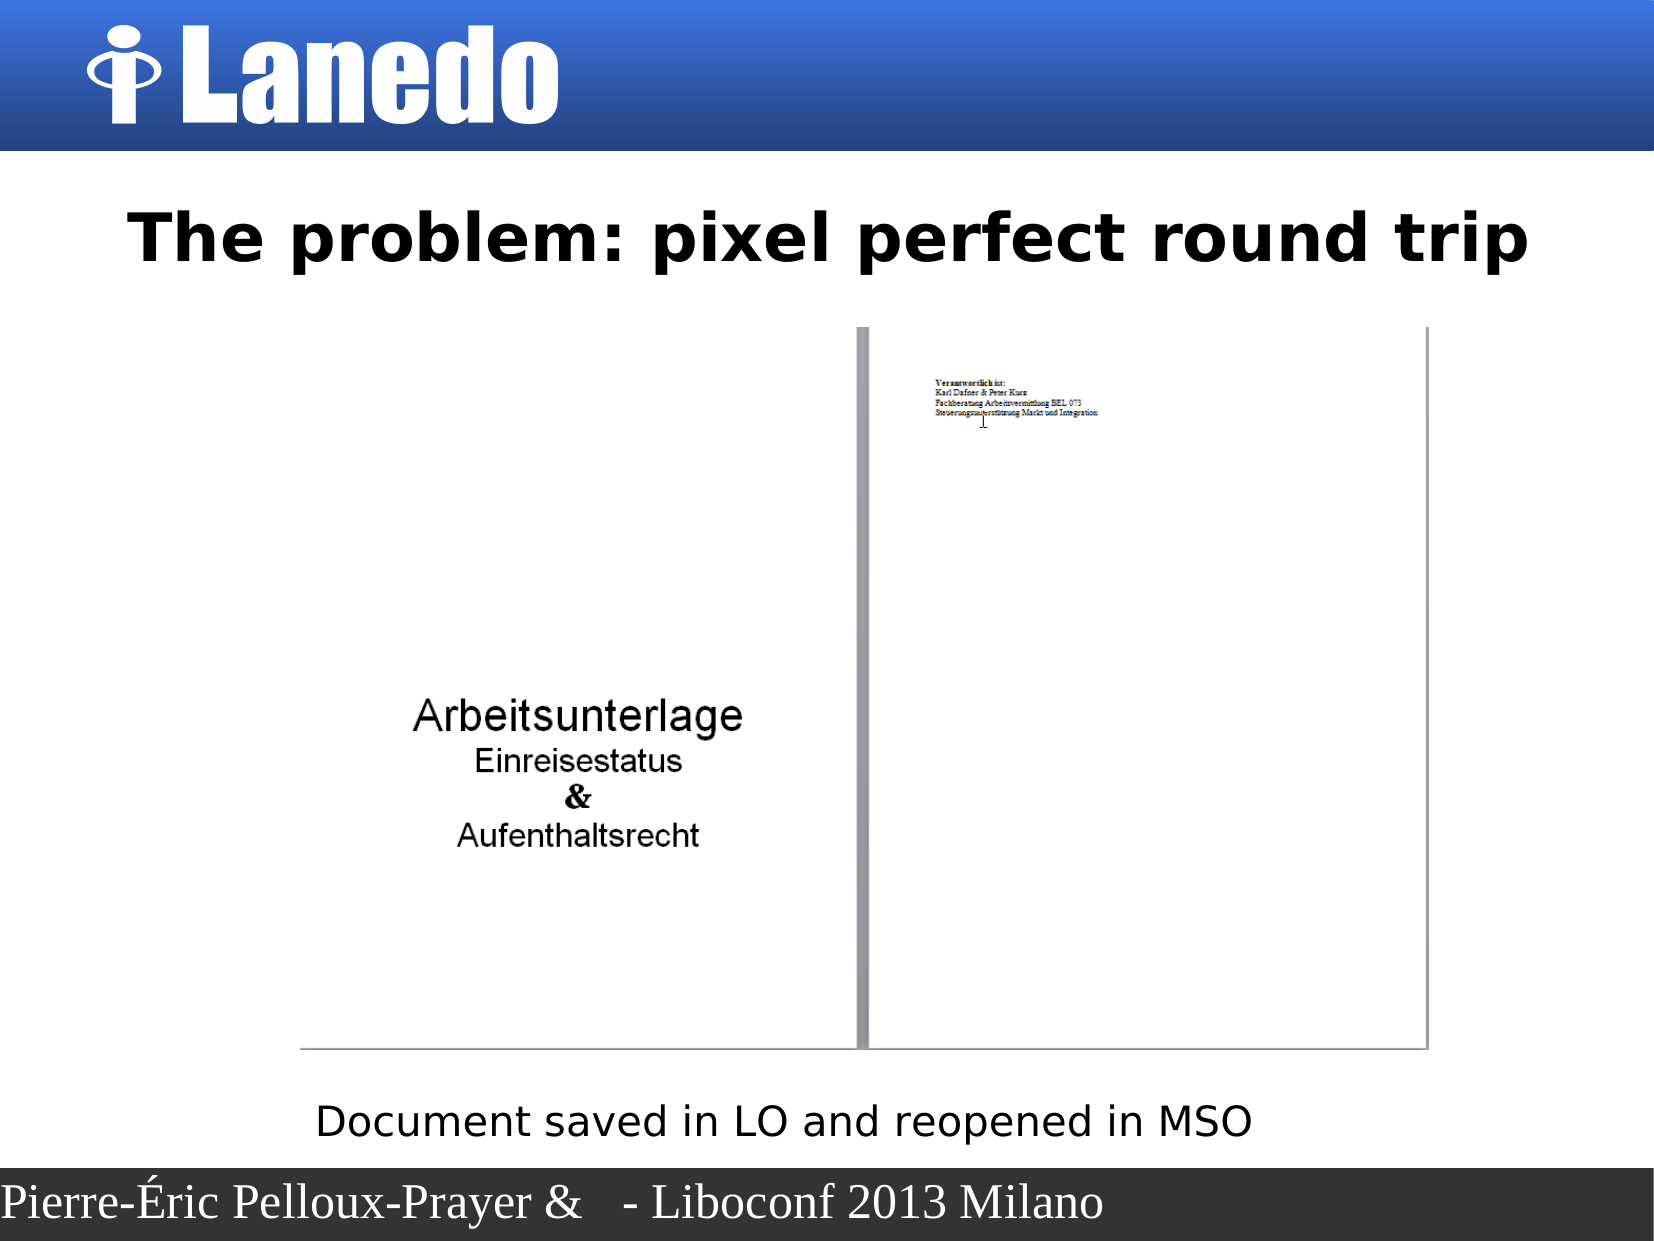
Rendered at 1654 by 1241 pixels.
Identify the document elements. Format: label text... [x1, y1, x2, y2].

picture [300, 327, 1429, 1051]
picture [87, 25, 558, 124]
text_box The problem: pixel perfect round trip [112, 187, 1576, 976]
text_box Document saved in LO and reopened in MSO [300, 1087, 1313, 1153]
